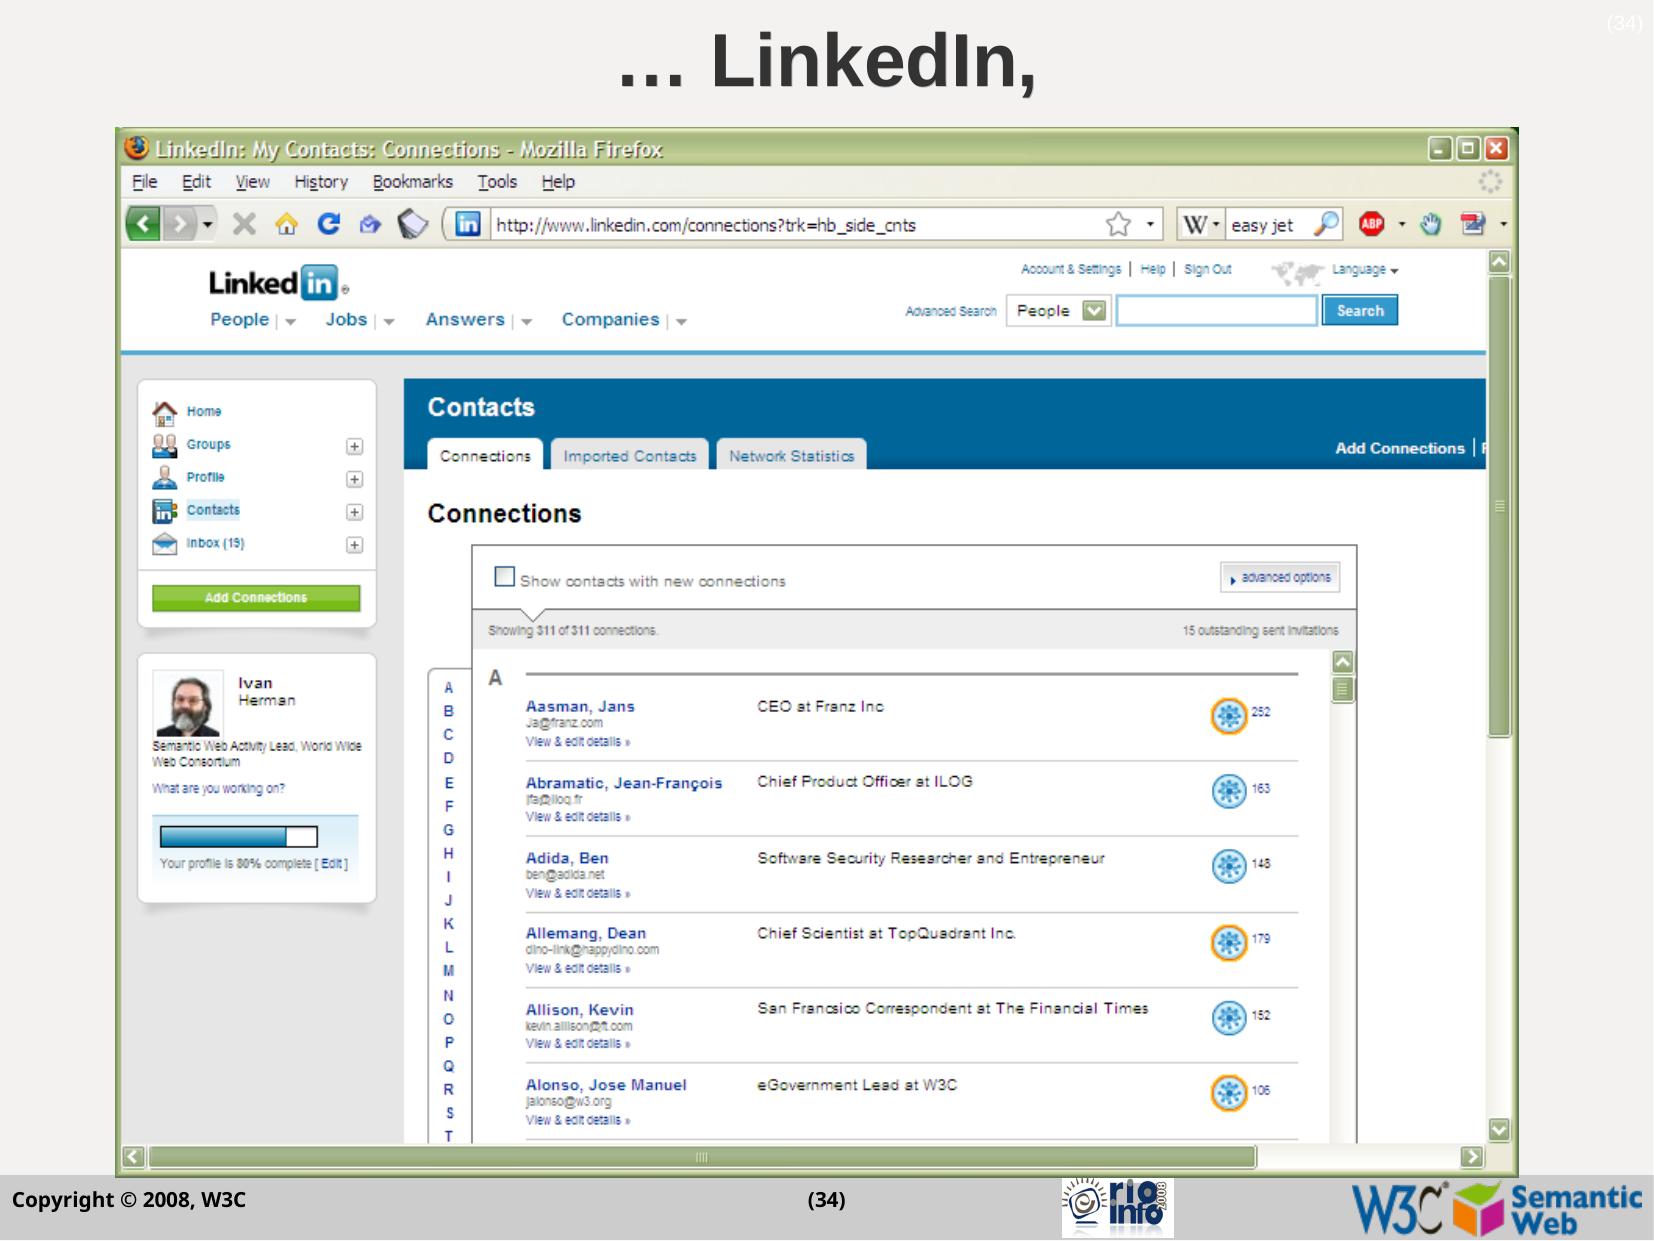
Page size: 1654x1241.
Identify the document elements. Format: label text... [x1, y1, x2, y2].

title … LinkedIn, [0, 0, 1654, 119]
picture [115, 127, 1642, 1238]
